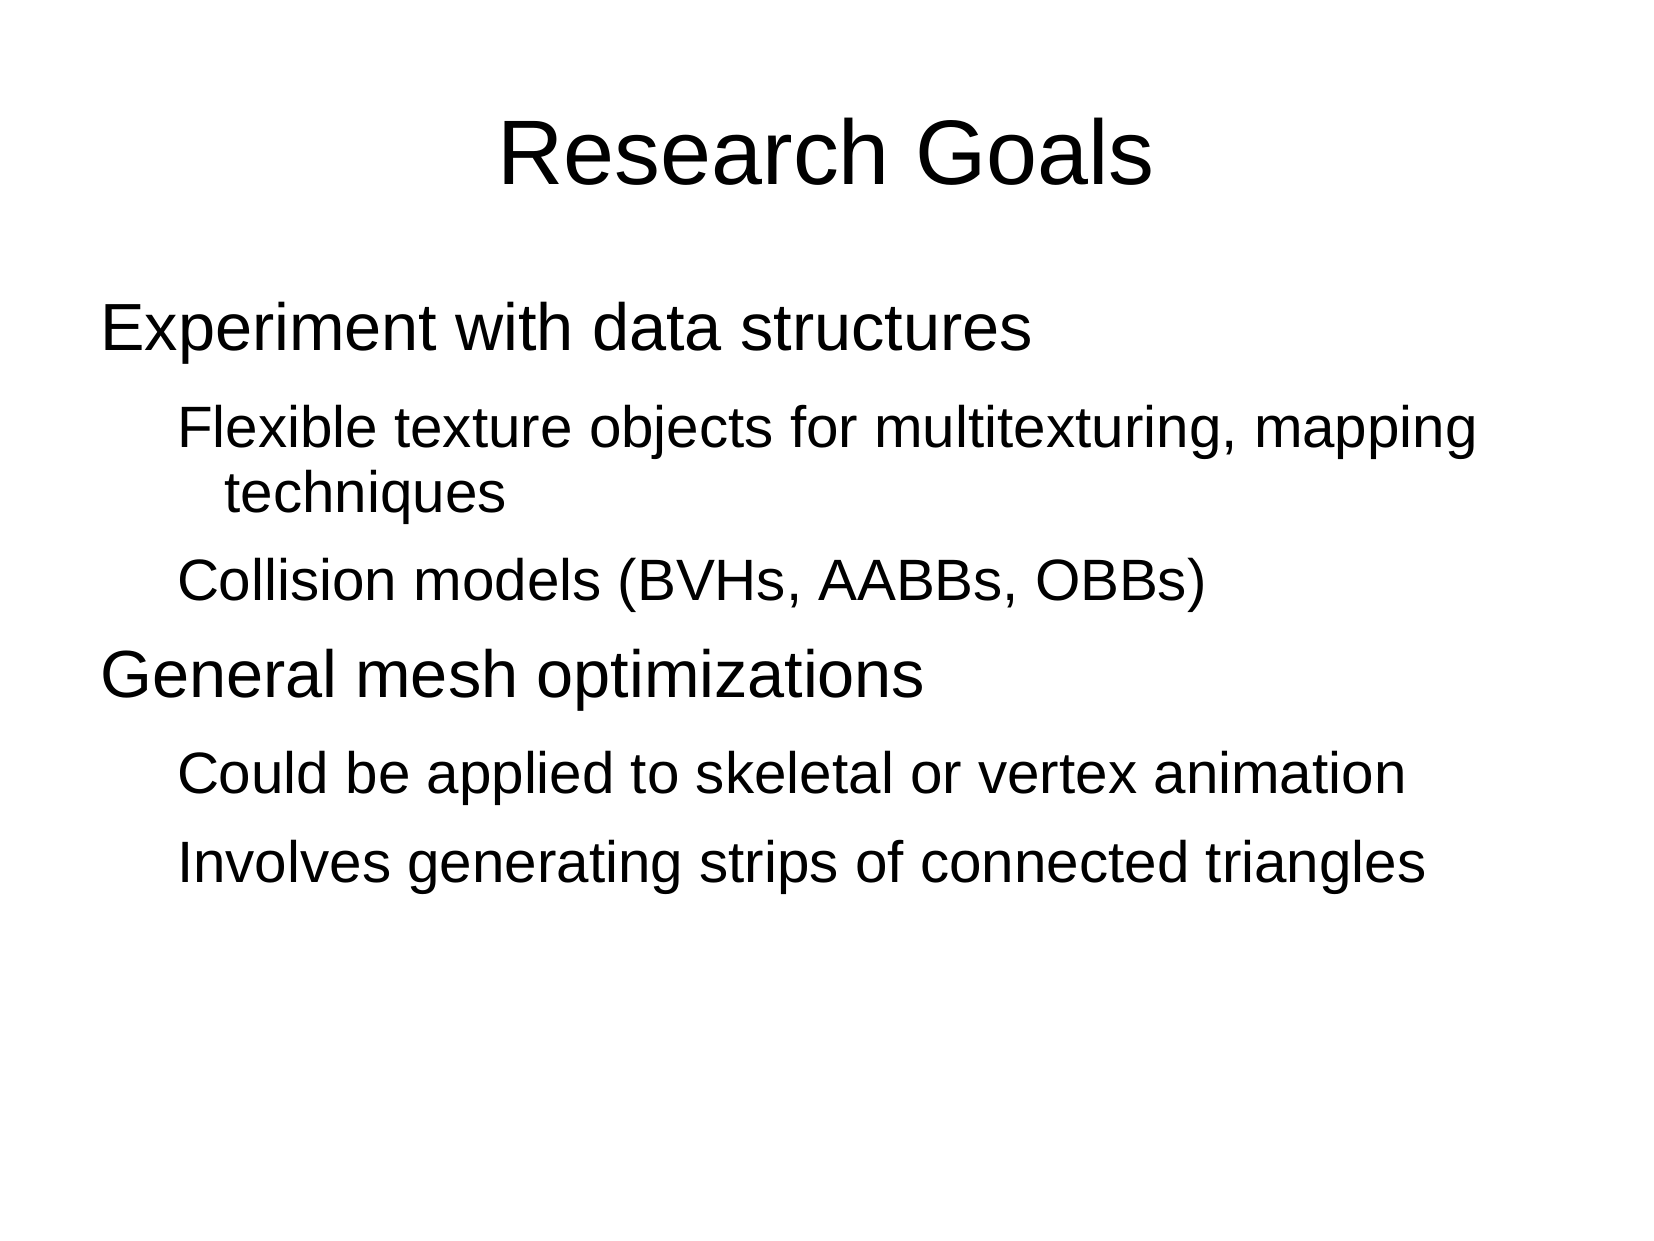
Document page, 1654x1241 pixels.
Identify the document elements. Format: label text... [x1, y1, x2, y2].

title Research Goals [82, 49, 1571, 257]
list Experiment with data structures Flexible texture objects for multitexturing, mapping techniques Collision models (BVHs, AABBs, OBBs) General mesh optimizations Could be applied to skeletal or vertex animation Involves generating strips of connected triangles [82, 290, 1571, 1109]
